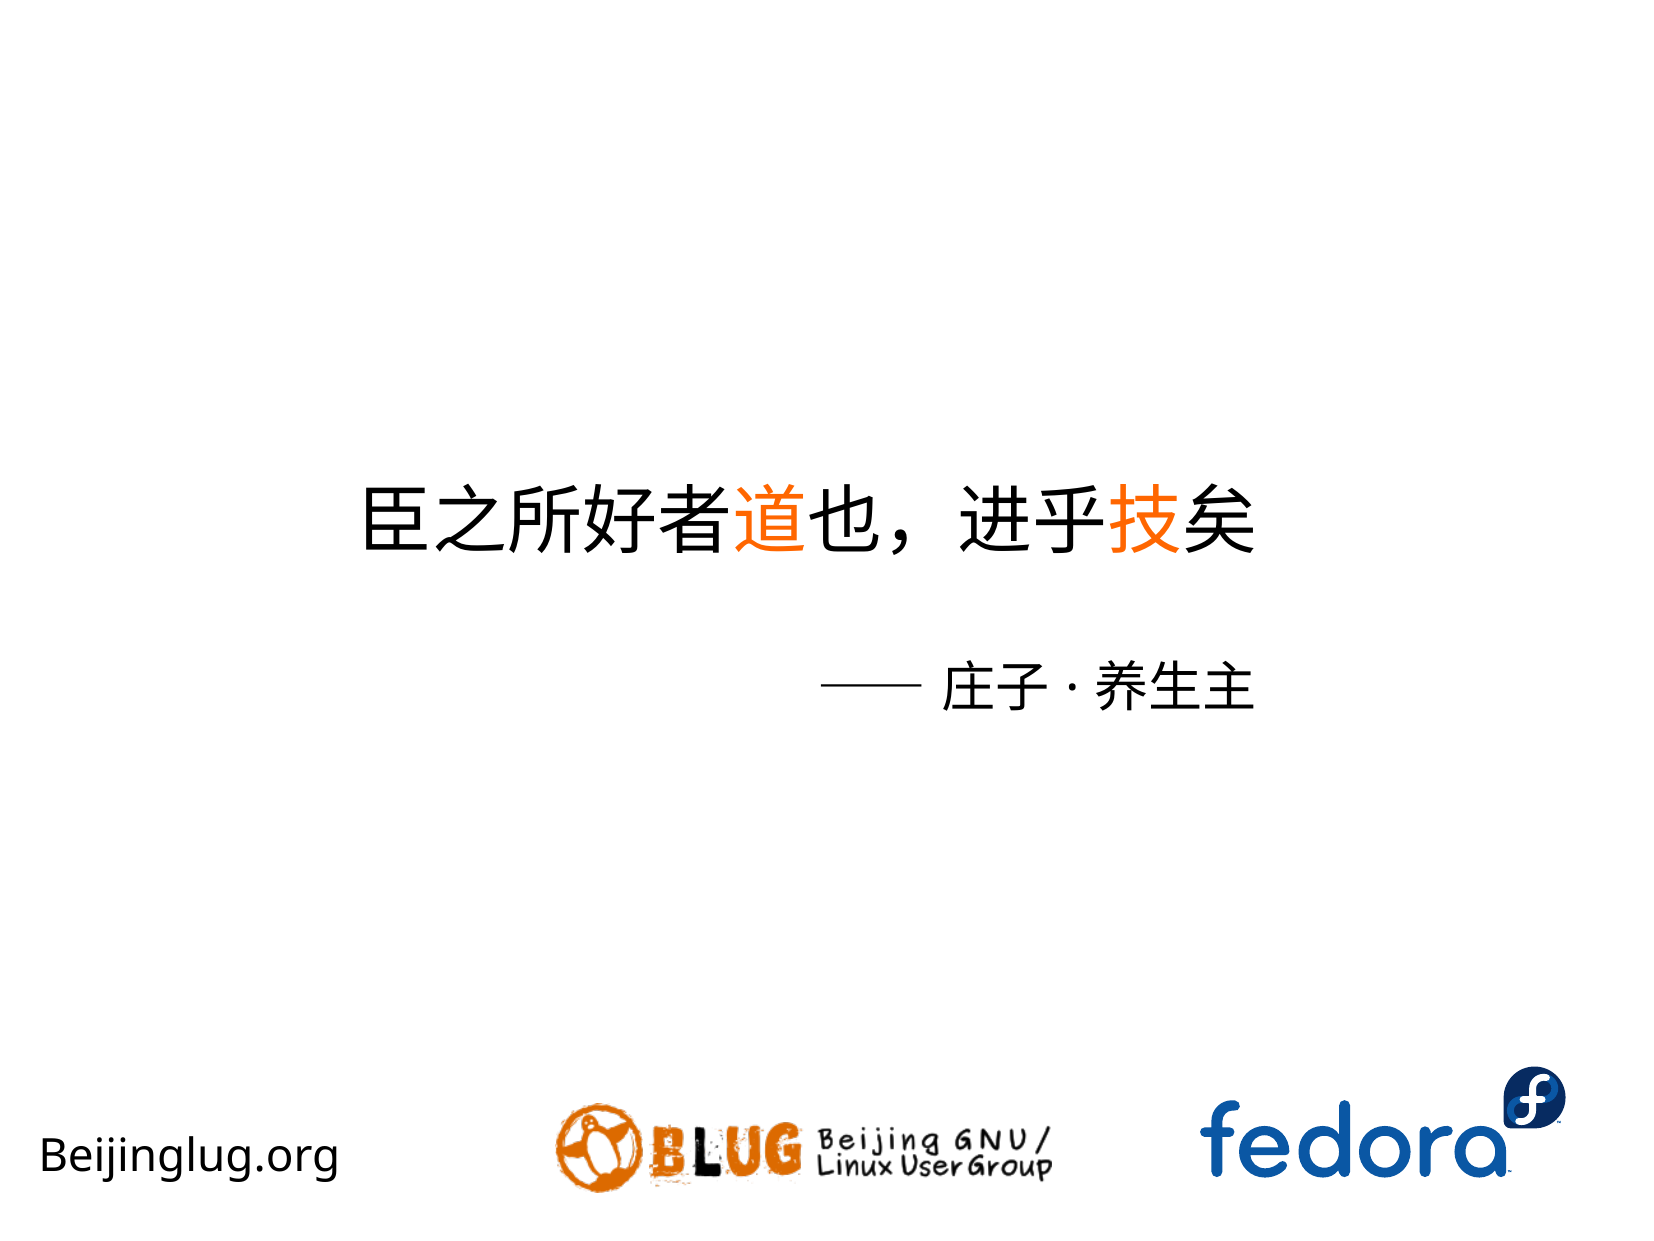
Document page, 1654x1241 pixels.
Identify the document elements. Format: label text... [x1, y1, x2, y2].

picture [555, 1103, 1052, 1193]
text_box 臣之所好者道也，进乎技矣 ——庄子·养生主 [342, 453, 1273, 709]
